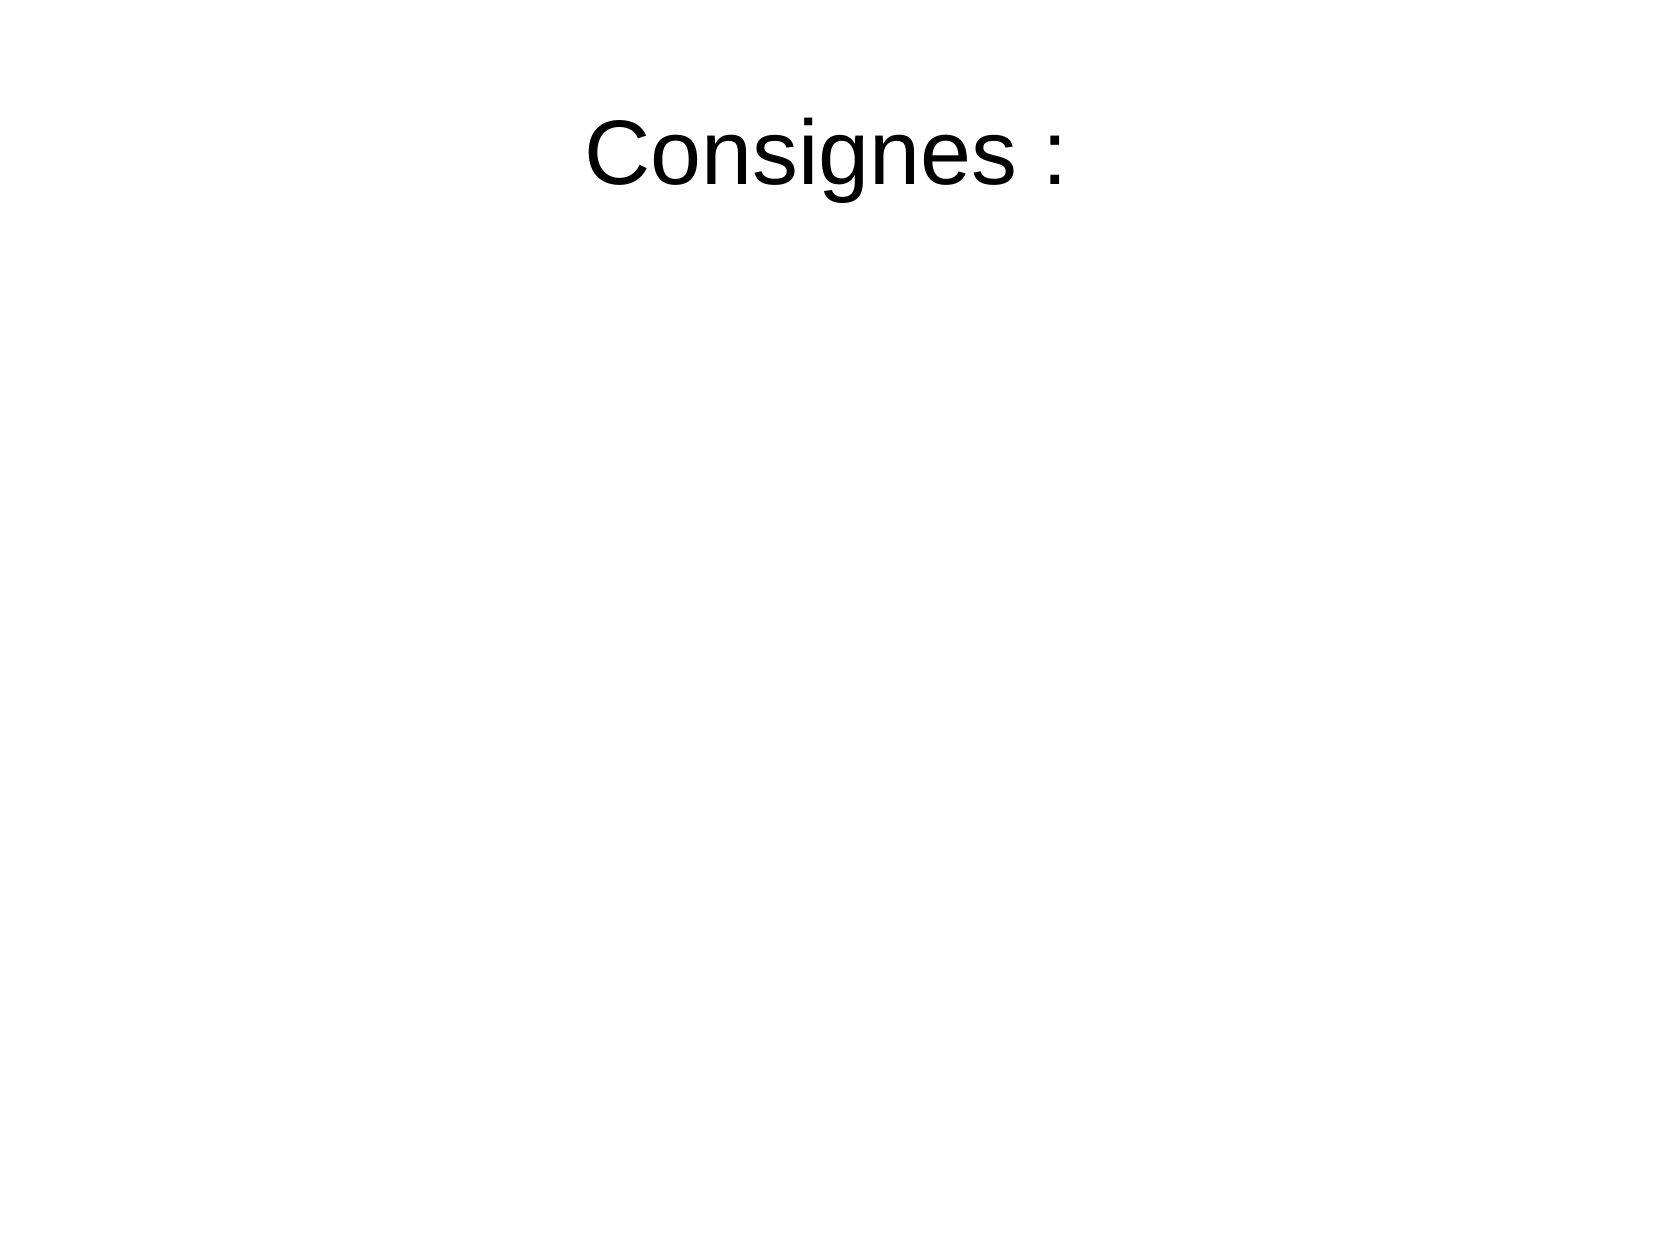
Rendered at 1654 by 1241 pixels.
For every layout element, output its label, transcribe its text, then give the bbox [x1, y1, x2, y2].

title Consignes : [82, 49, 1571, 257]
